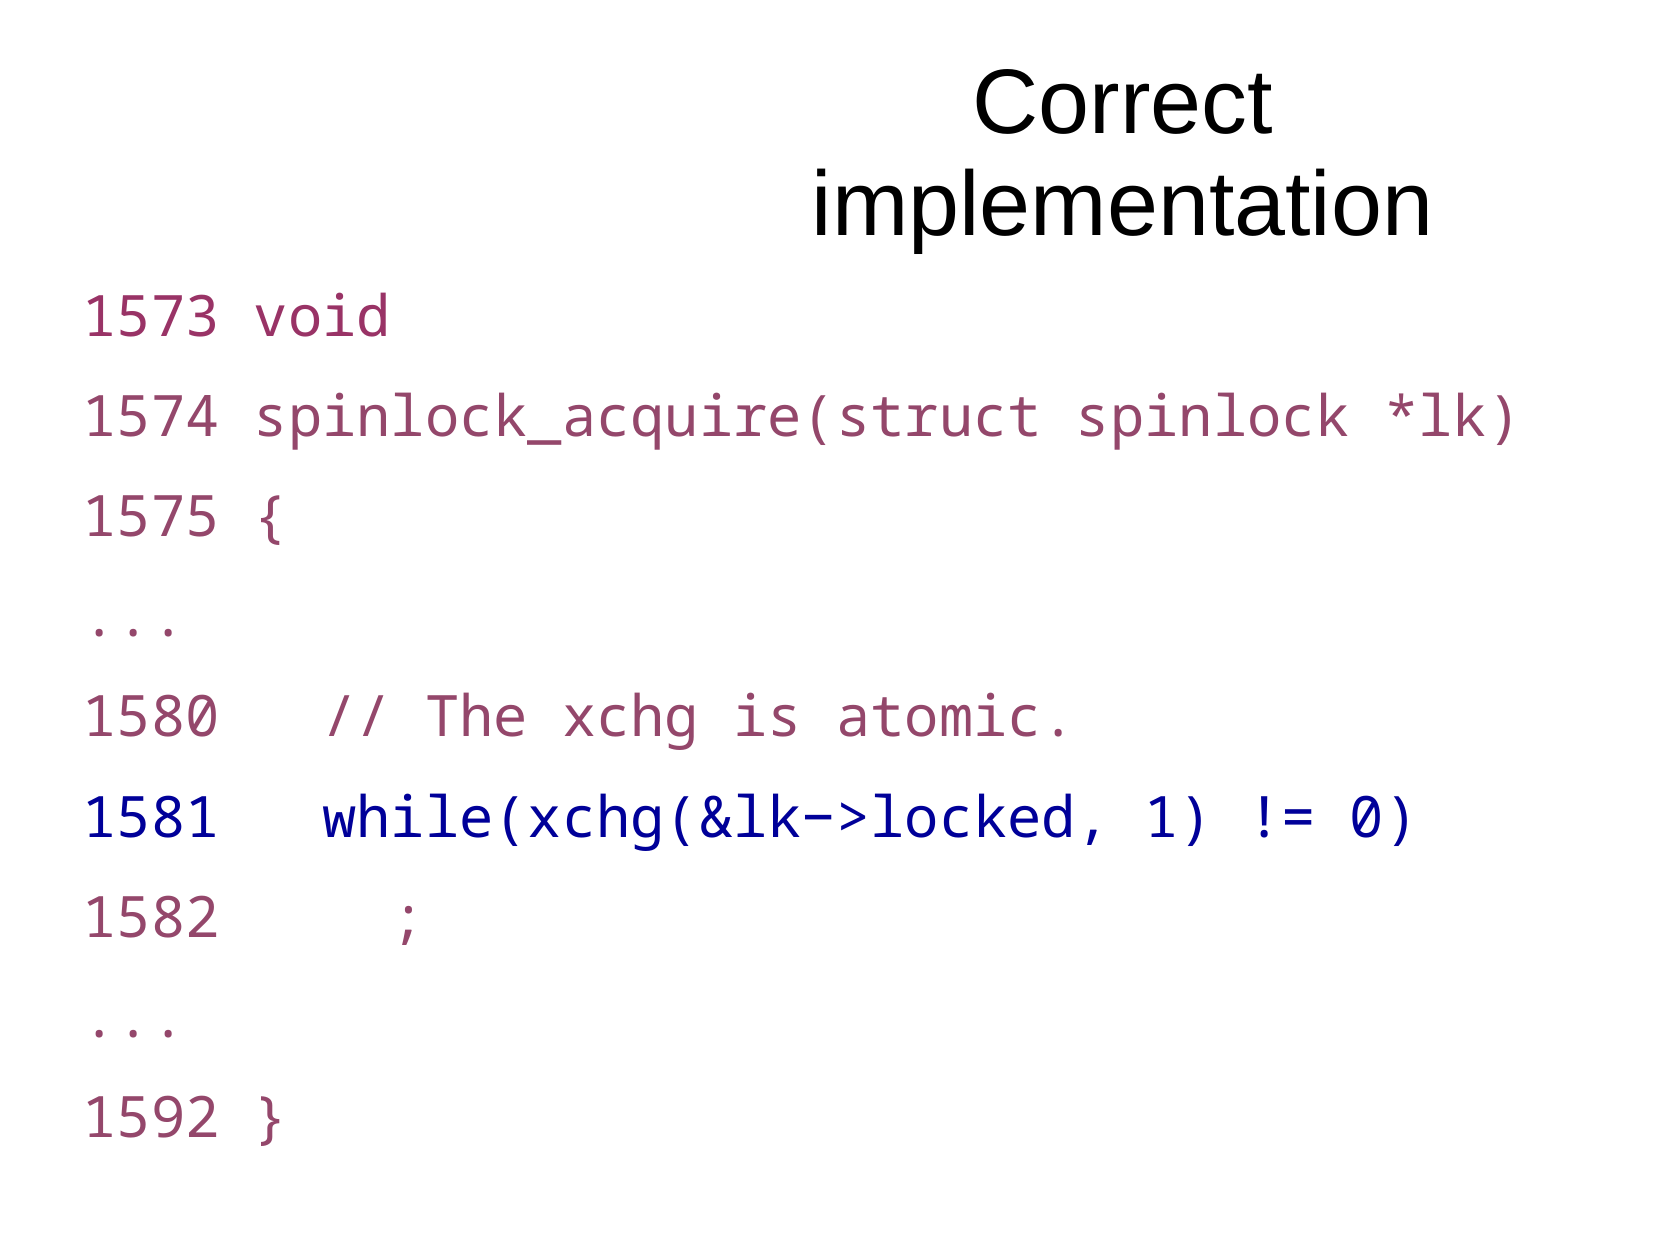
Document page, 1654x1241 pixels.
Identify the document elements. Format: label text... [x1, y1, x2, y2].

list 1573 void 1574 spinlock_acquire(struct spinlock *lk) 1575 { ... 1580 // The xchg is atomic. 1581 while(xchg(&lk−>locked, 1) != 0) 1582 ; ... 1592 } [82, 75, 1571, 1163]
title Correct implementation [675, 49, 1571, 257]
